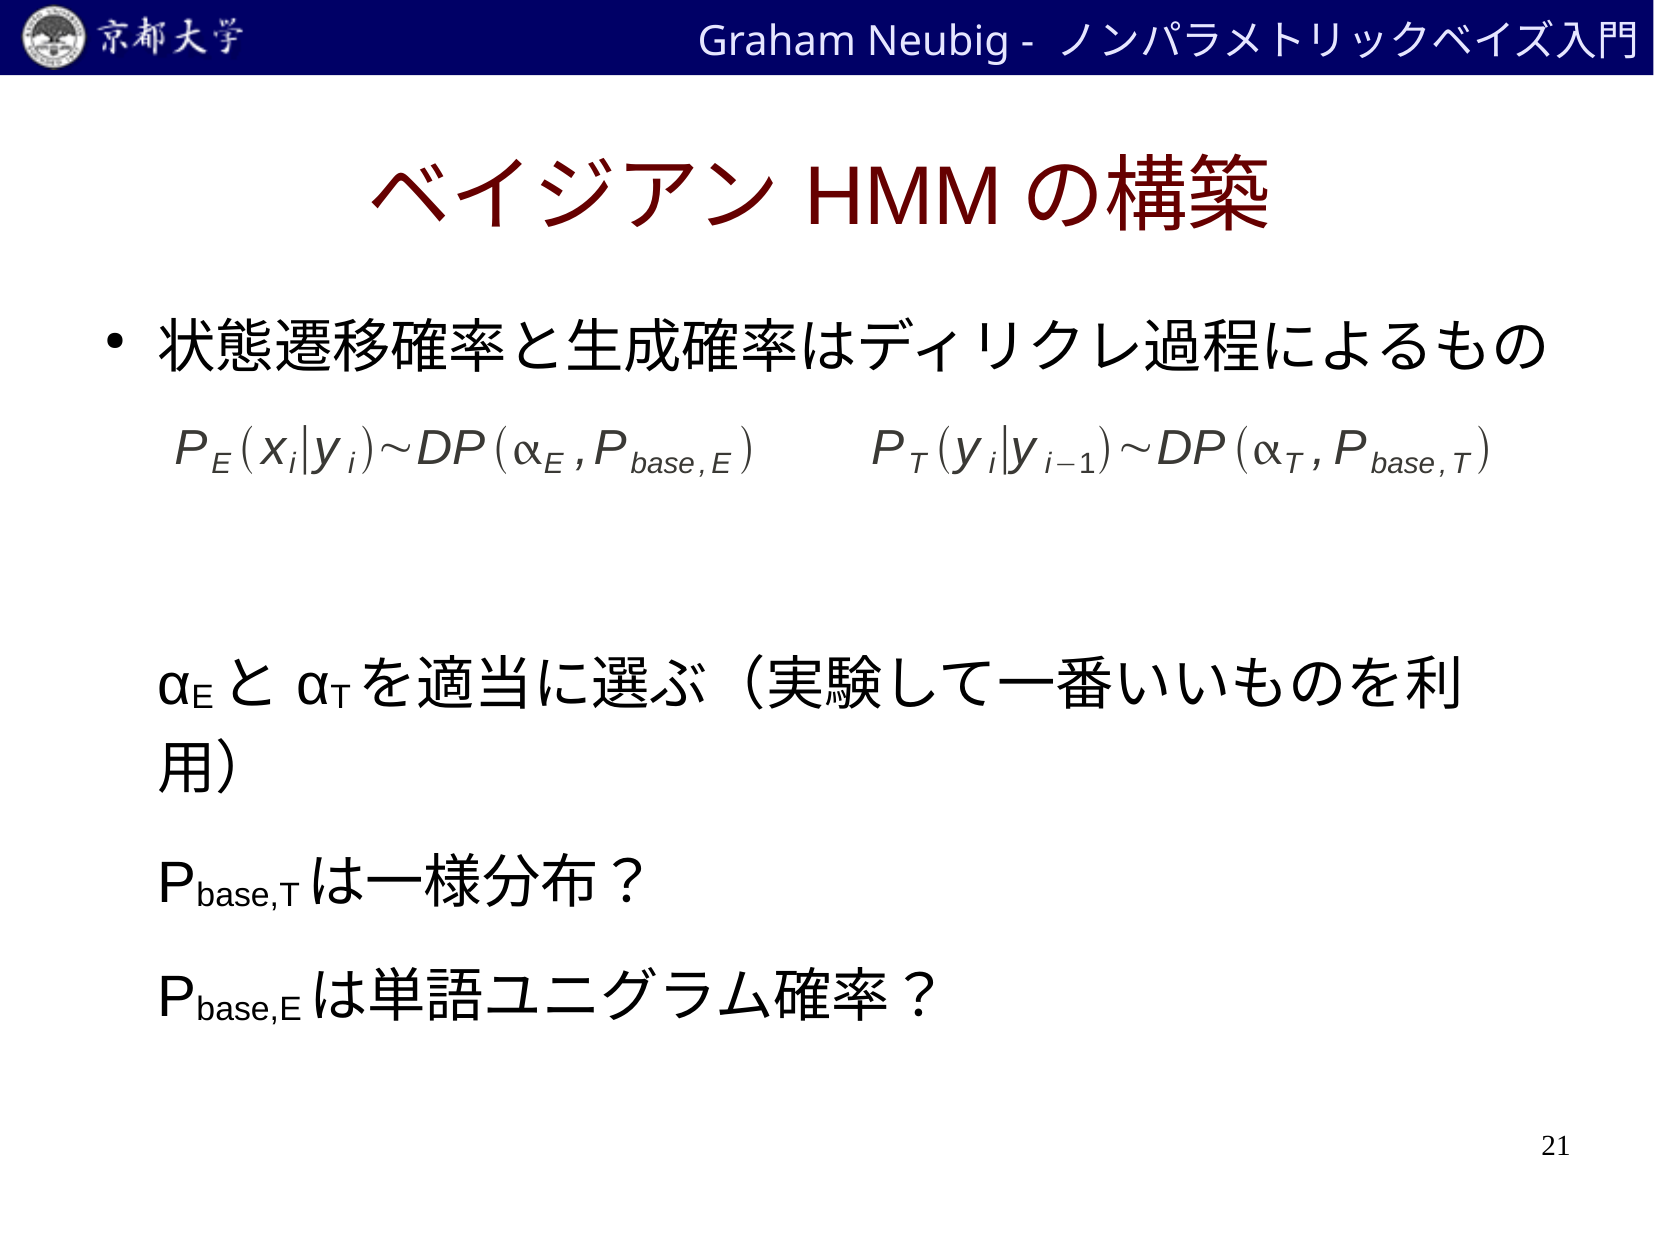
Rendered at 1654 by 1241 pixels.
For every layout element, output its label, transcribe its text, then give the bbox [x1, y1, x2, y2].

chart [858, 418, 1504, 482]
picture [0, 0, 247, 70]
chart [161, 418, 765, 482]
title ベイジアンHMMの構築 [75, 100, 1564, 277]
list 状態遷移確率と生成確率はディリクレ過程によるもの αEとαTを適当に選ぶ（実験して一番いいものを利用） Pbase,Tは一様分布？ Pbase,Eは単語ユニグラム確率？ [86, 300, 1576, 1104]
